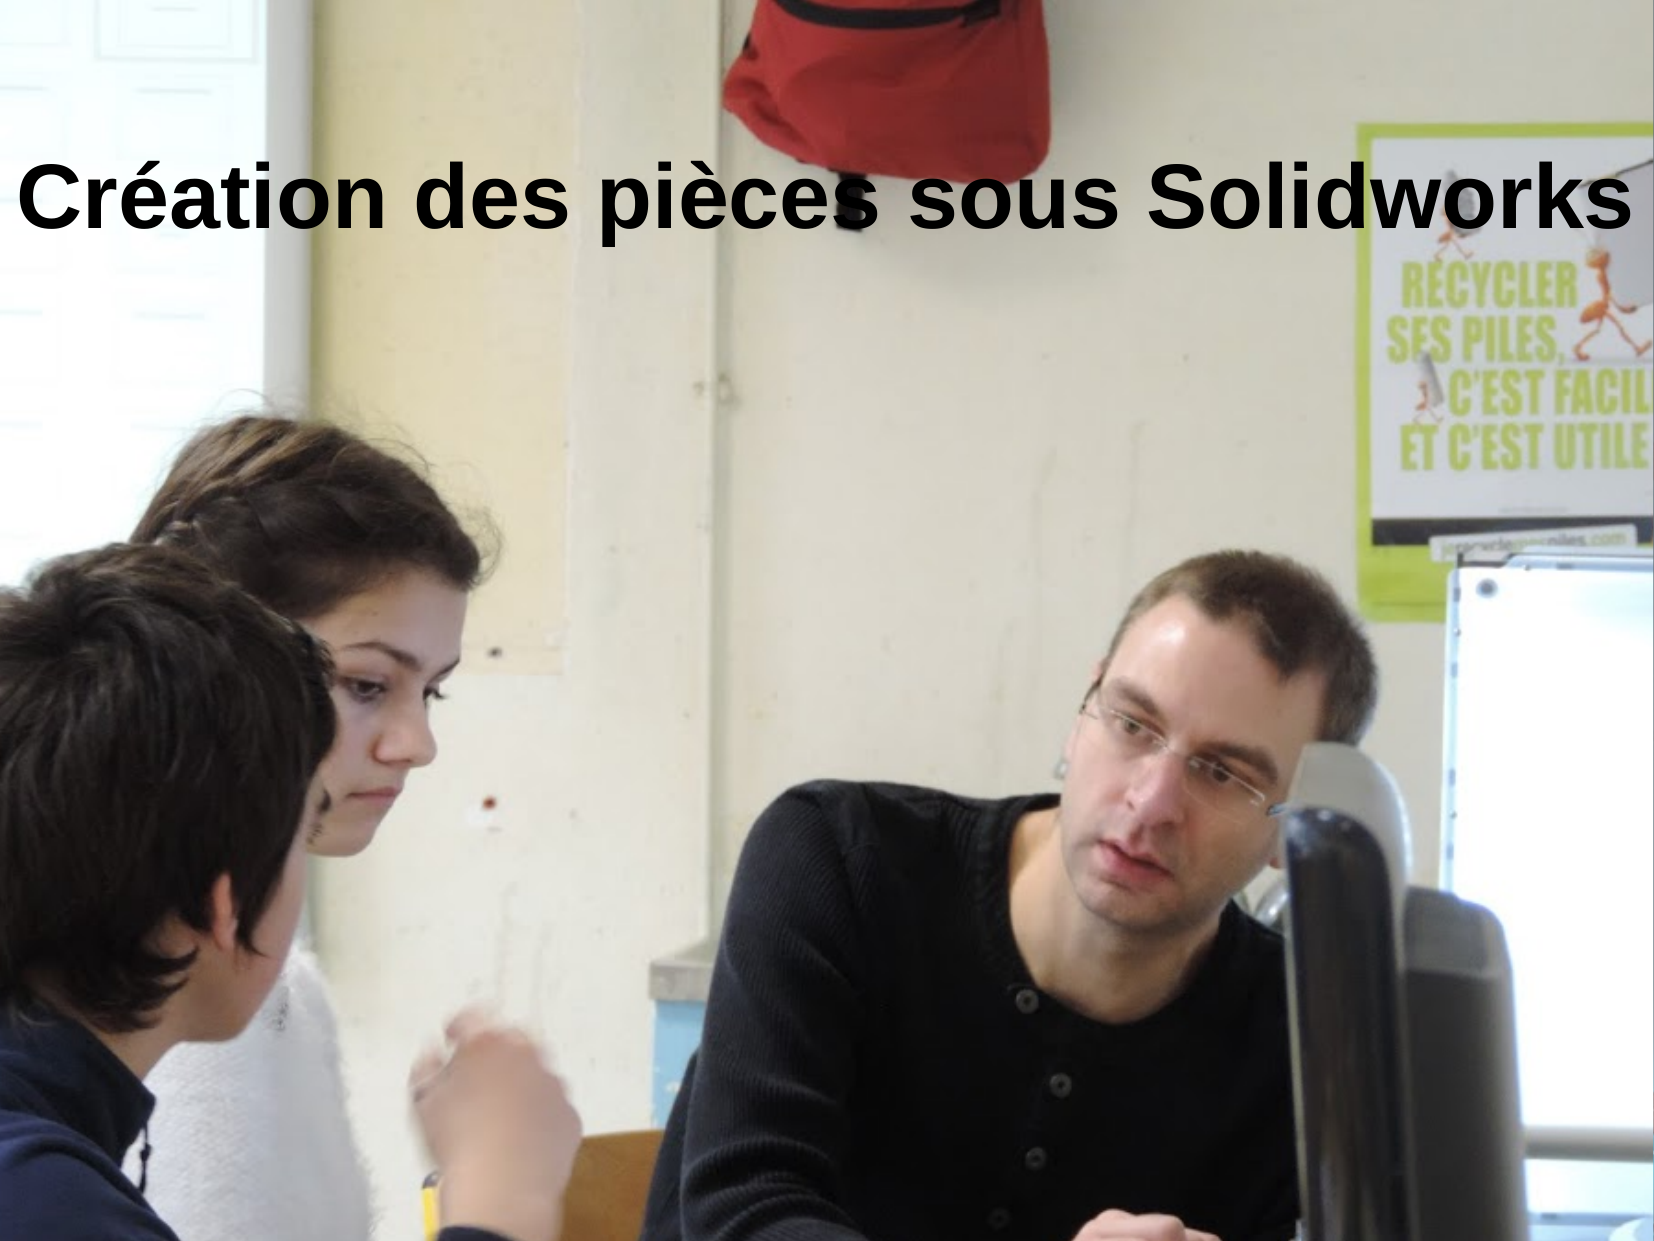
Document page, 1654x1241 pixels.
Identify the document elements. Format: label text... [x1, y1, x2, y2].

text_box Création des pièces sous Solidworks [1, 129, 1653, 255]
picture [0, 0, 1654, 1241]
